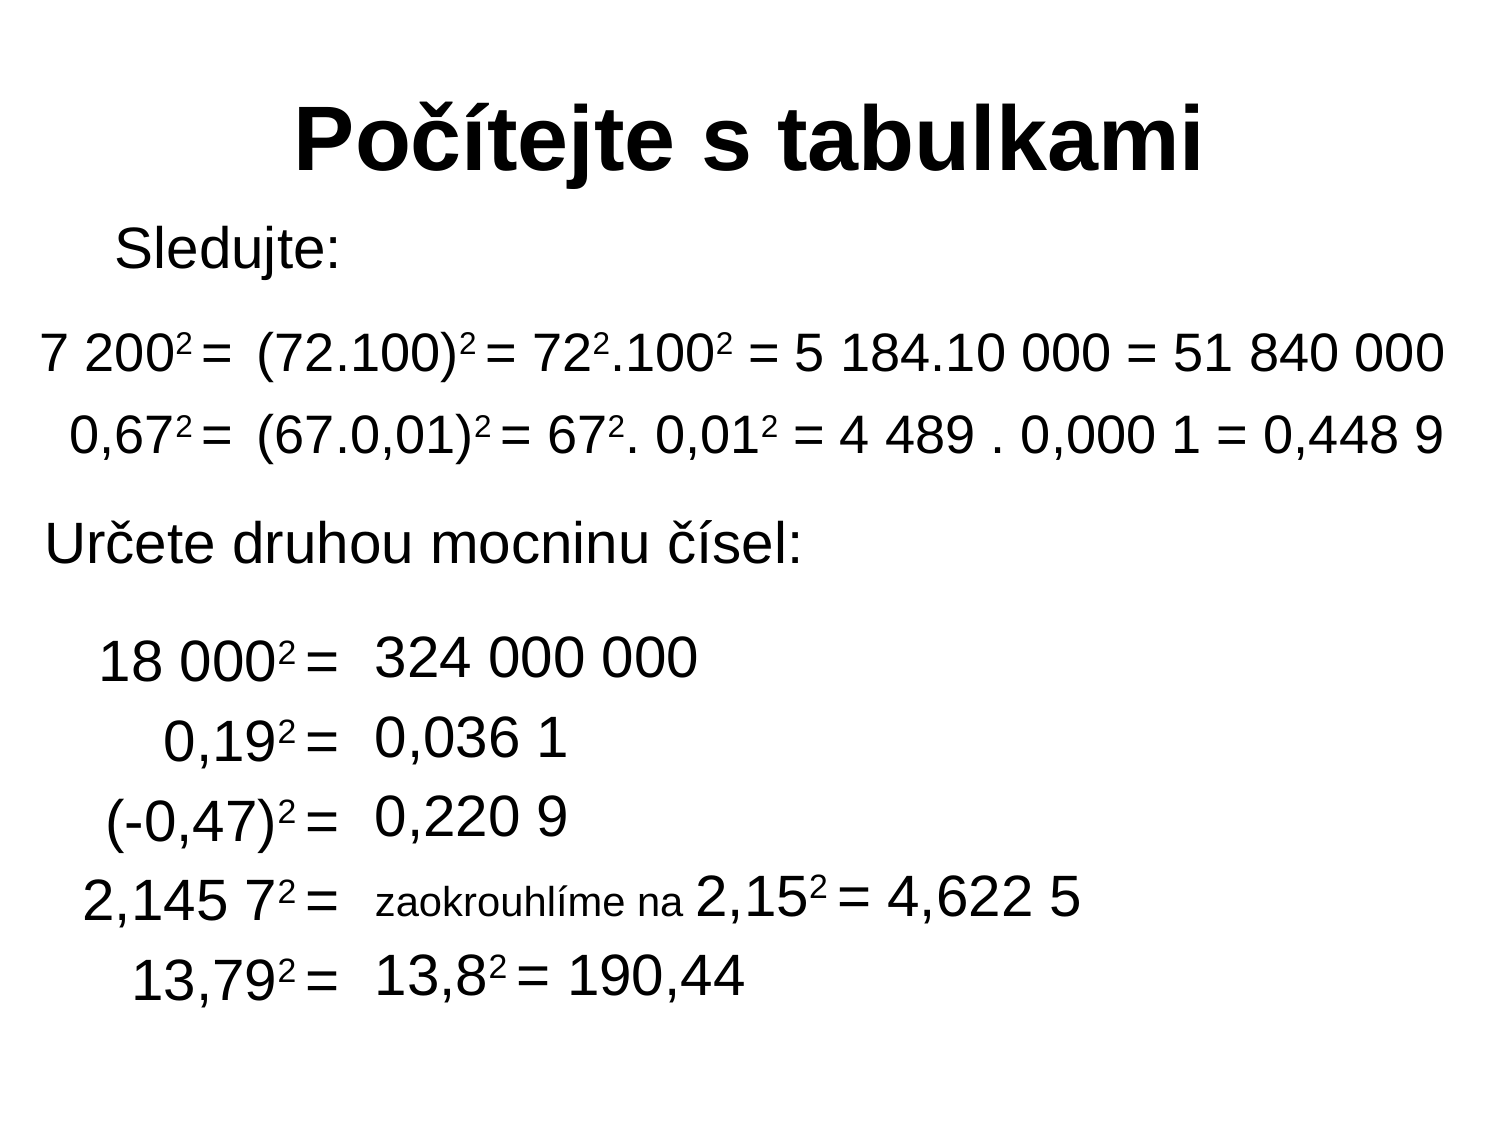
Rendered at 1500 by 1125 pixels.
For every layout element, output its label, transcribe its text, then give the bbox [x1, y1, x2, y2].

text_box 324 000 000 0,036 1 0,220 9 zaokrouhlíme na 2,152 = 4,622 5 13,82 = 190,44 [360, 617, 1152, 1035]
text_box Sledujte: [100, 207, 1353, 291]
text_box 18 0002 = 0,192 = (-0,47)2 = 2,145 72 = 13,792 = [0, 621, 355, 1047]
text_box (72.100)2 = 722.1002 = 5 184.10 000 = 51 840 000 [242, 314, 1500, 397]
list 7 2002 = [0, 314, 242, 397]
title Počítejte s tabulkami [75, 45, 1426, 233]
text_box (67.0,01)2 = 672. 0,012 = 4 489 . 0,000 1 = 0,448 9 [242, 397, 1500, 492]
text_box Určete druhou mocninu čísel: [29, 503, 1282, 587]
text_box 0,672 = [0, 397, 242, 492]
